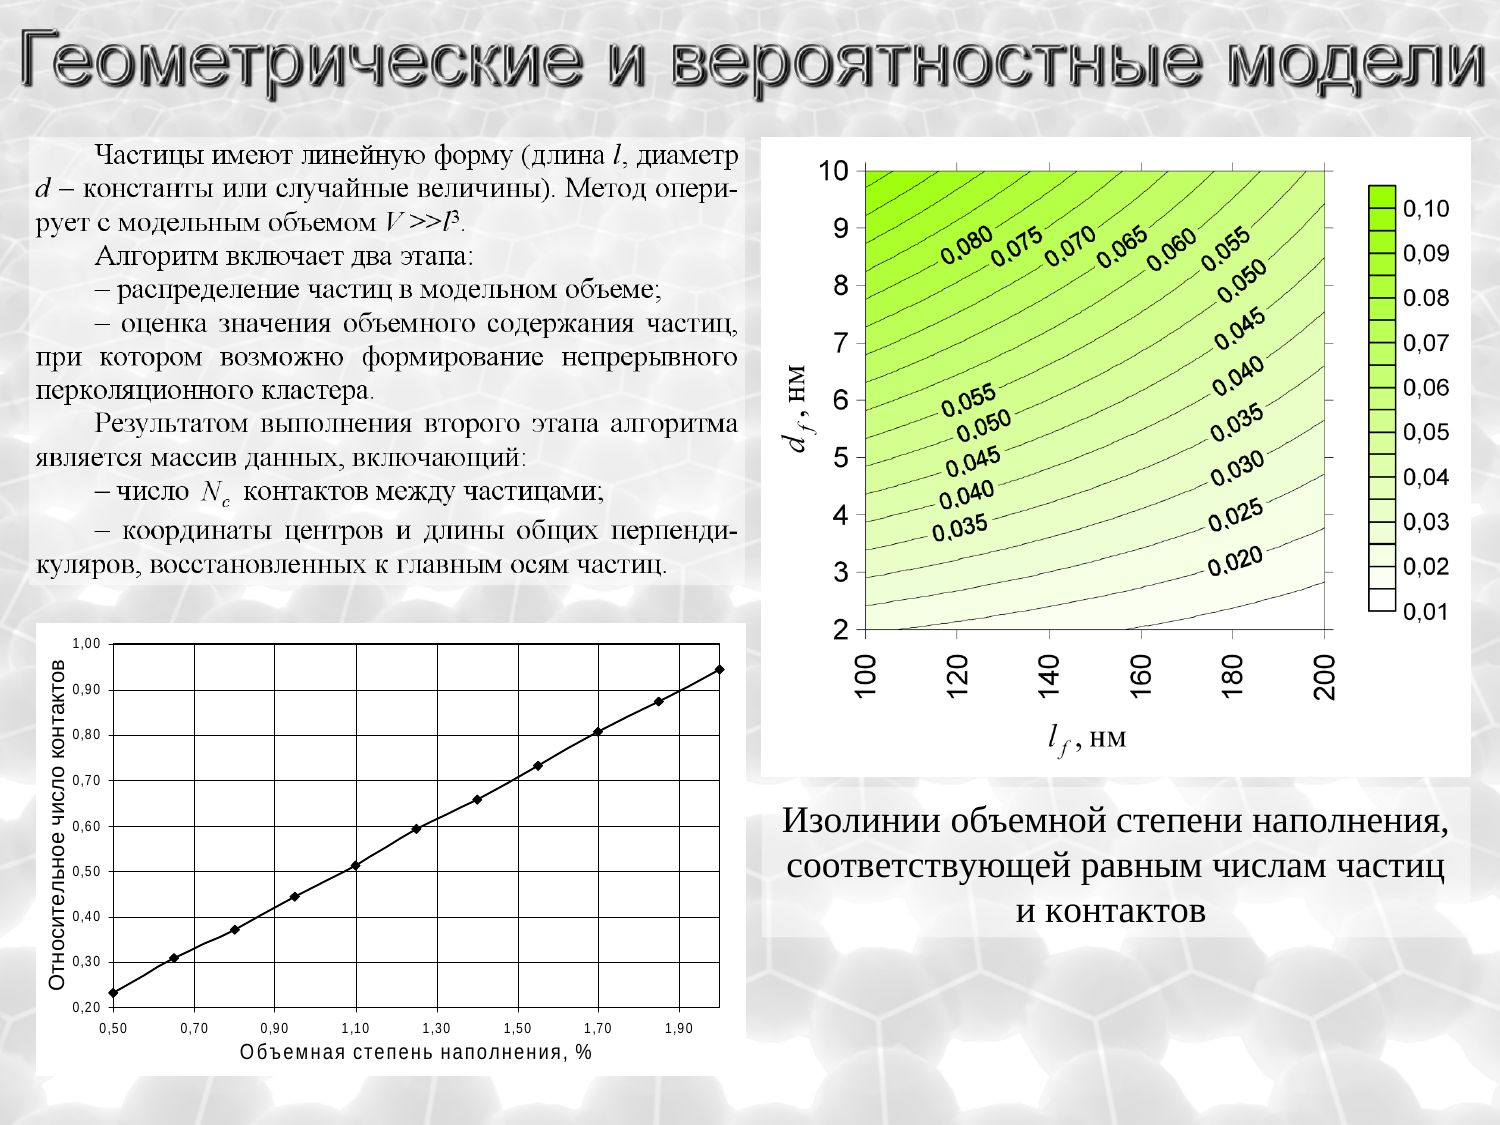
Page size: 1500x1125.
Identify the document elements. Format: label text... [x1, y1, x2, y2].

picture [0, 0, 1500, 1125]
chart [29, 616, 751, 1082]
text_box Изолинии объемной степени наполнения, соответствующей равным числам частиц и контактов [761, 786, 1471, 938]
